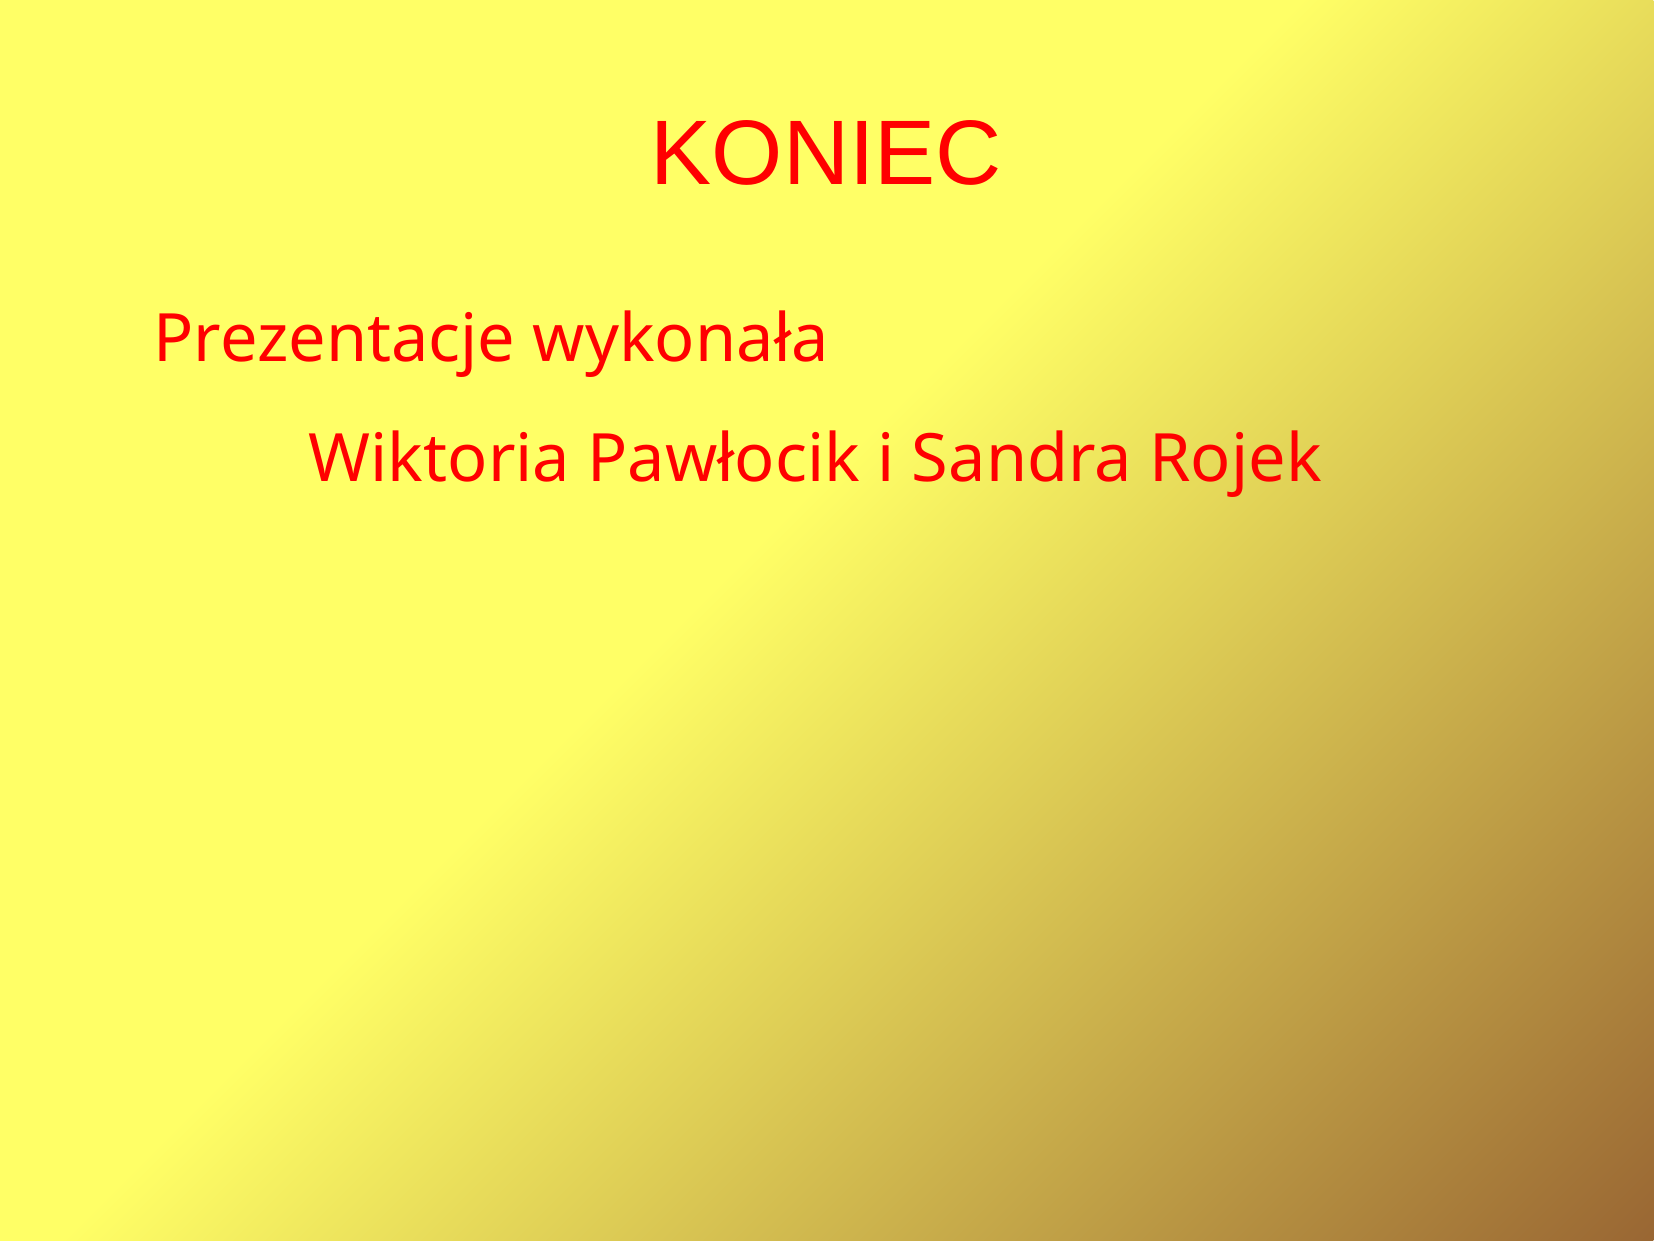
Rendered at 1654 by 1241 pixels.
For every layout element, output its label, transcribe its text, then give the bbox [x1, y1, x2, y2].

title KONIEC [82, 49, 1571, 257]
list Prezentacje wykonała Wiktoria Pawłocik i Sandra Rojek [82, 290, 1571, 1109]
